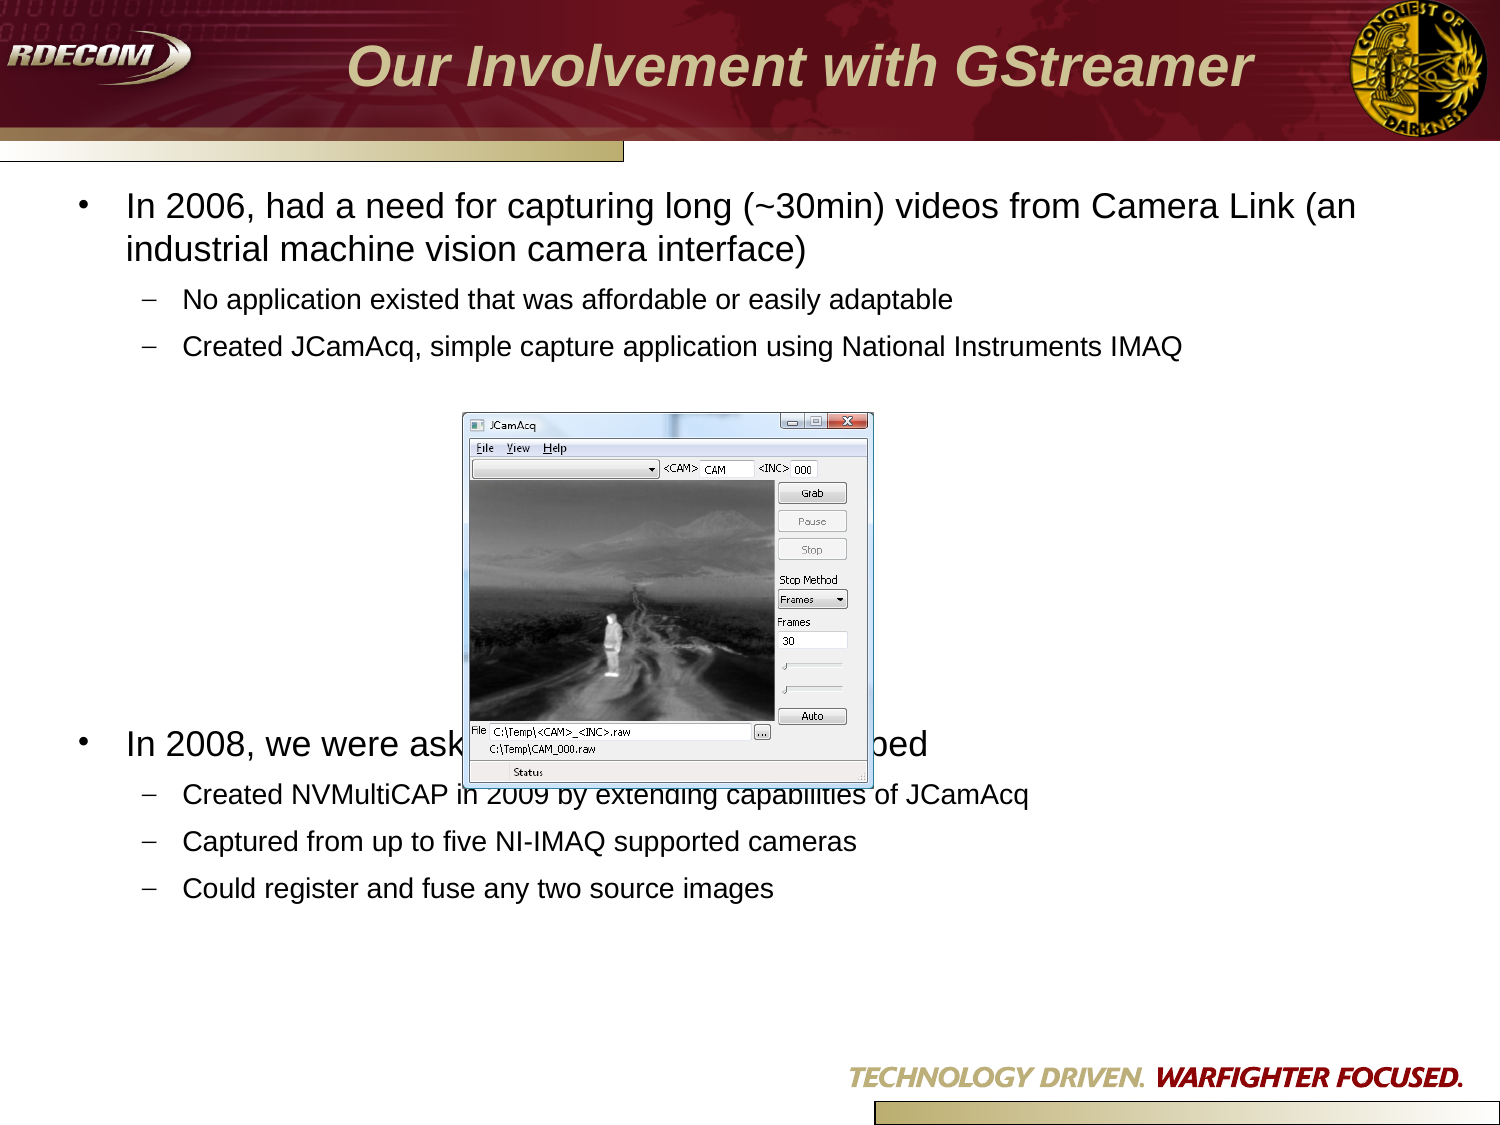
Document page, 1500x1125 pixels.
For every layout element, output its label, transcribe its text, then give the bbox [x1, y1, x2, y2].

picture [0, 0, 1500, 141]
list In 2006, had a need for capturing long (~30min) videos from Camera Link (an industrial machine vision camera interface) No application existed that was affordable or easily adaptable Created JCamAcq, simple capture application using National Instruments IMAQ In 2008, we were asked to create a fusion test bed Created NVMultiCAP in 2009 by extending capabilities of JCamAcq Captured from up to five NI-IMAQ supported cameras Could register and fuse any two source images [62, 174, 1413, 918]
picture [462, 412, 874, 789]
title Our Involvement with GStreamer [300, 0, 1300, 138]
